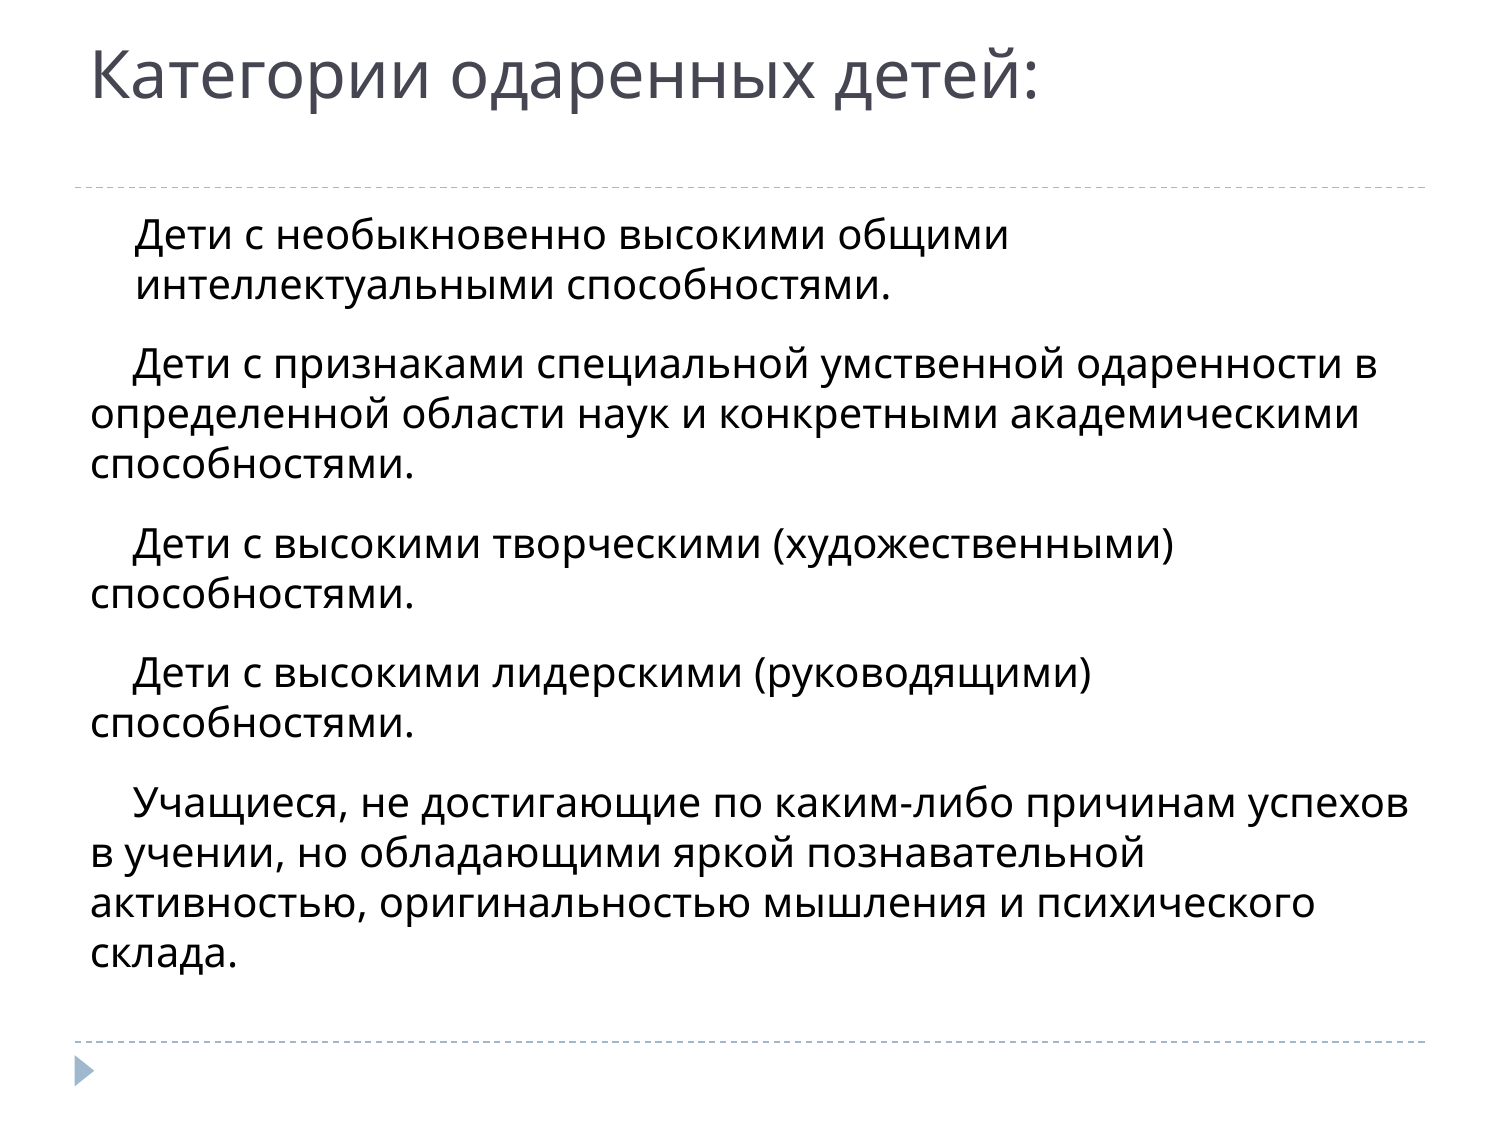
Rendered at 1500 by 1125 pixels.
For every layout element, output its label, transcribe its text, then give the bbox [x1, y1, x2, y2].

list Дети с необыкновенно высокими общими интеллектуальными способностями. Дети с признаками специальной умственной одаренности в определенной области наук и конкретными академическими способностями. Дети с высокими творческими (художественными) способностями. Дети с высокими лидерскими (руководящими) способностями. Учащиеся, не достигающие по каким-либо причинам успехов в учении, но обладающими яркой познавательной активностью, оригинальностью мышления и психического склада. [75, 200, 1425, 1010]
title Категории одаренных детей: [75, 24, 1425, 188]
